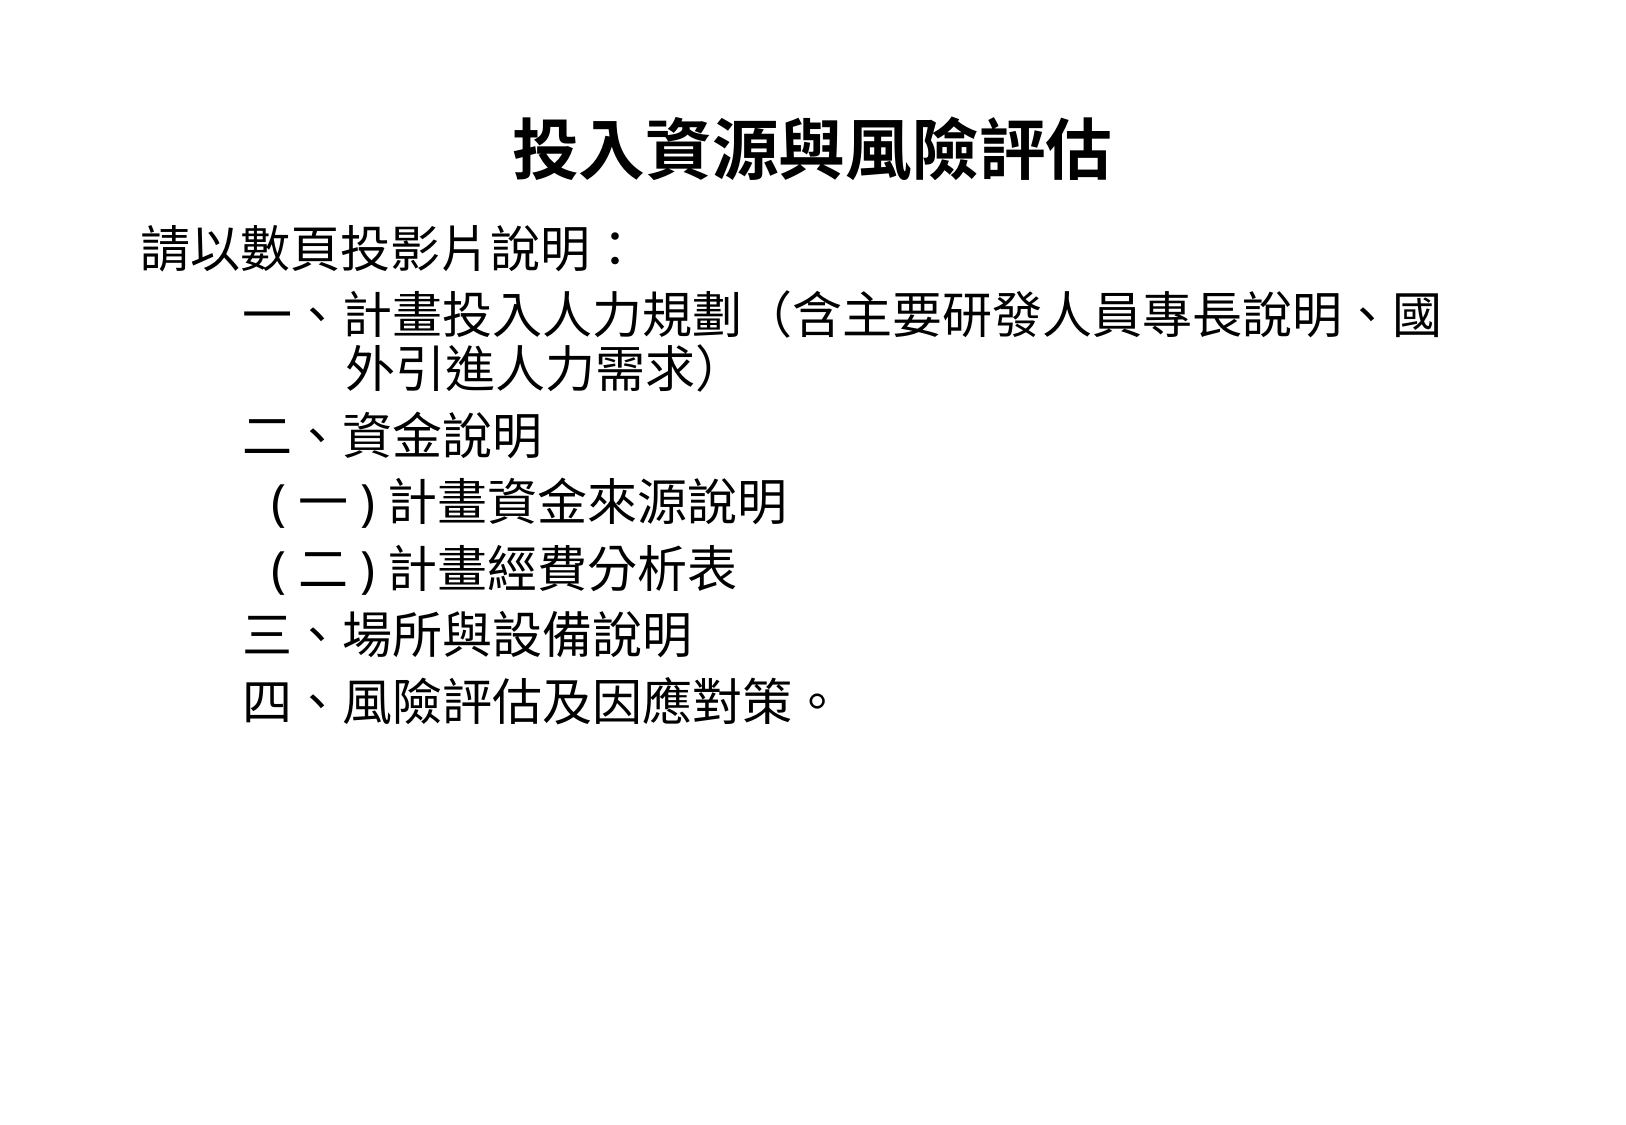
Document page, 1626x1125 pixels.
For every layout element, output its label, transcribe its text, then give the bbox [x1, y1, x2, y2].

list 請以數頁投影片說明： 一、計畫投入人力規劃（含主要研發人員專長說明、國外引進人力需求） 二、資金說明 (一)計畫資金來源說明 (二)計畫經費分析表 三、場所與設備說明 四、風險評估及因應對策。 [125, 216, 1501, 1088]
title 投入資源與風險評估 [125, 99, 1501, 203]
